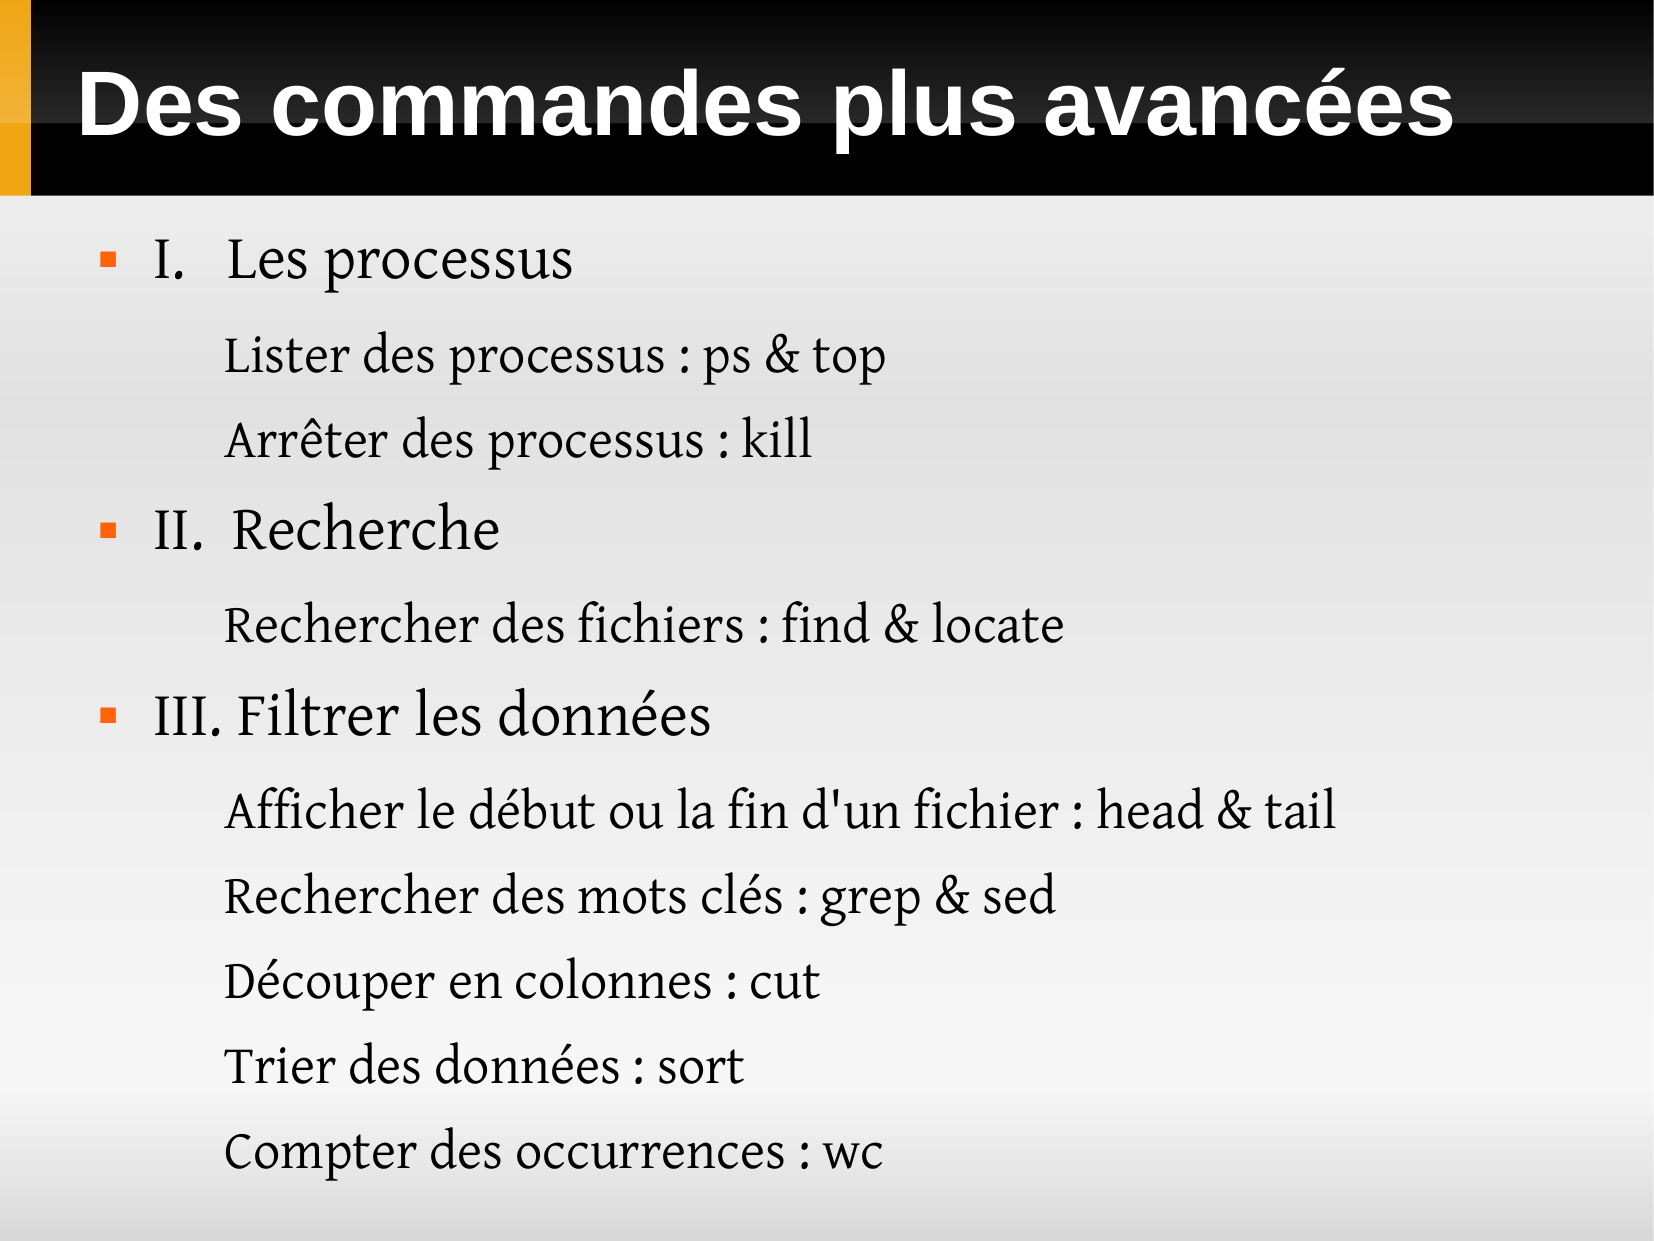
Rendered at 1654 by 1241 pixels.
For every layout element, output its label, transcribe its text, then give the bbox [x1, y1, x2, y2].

title Des commandes plus avancées [76, 0, 1565, 208]
picture [0, 0, 1654, 1241]
list I. Les processus Lister des processus : ps & top Arrêter des processus : kill II. Recherche Rechercher des fichiers : find & locate III. Filtrer les données Afficher le début ou la fin d'un fichier : head & tail Rechercher des mots clés : grep & sed Découper en colonnes : cut Trier des données : sort Compter des occurrences : wc [82, 225, 1571, 1241]
